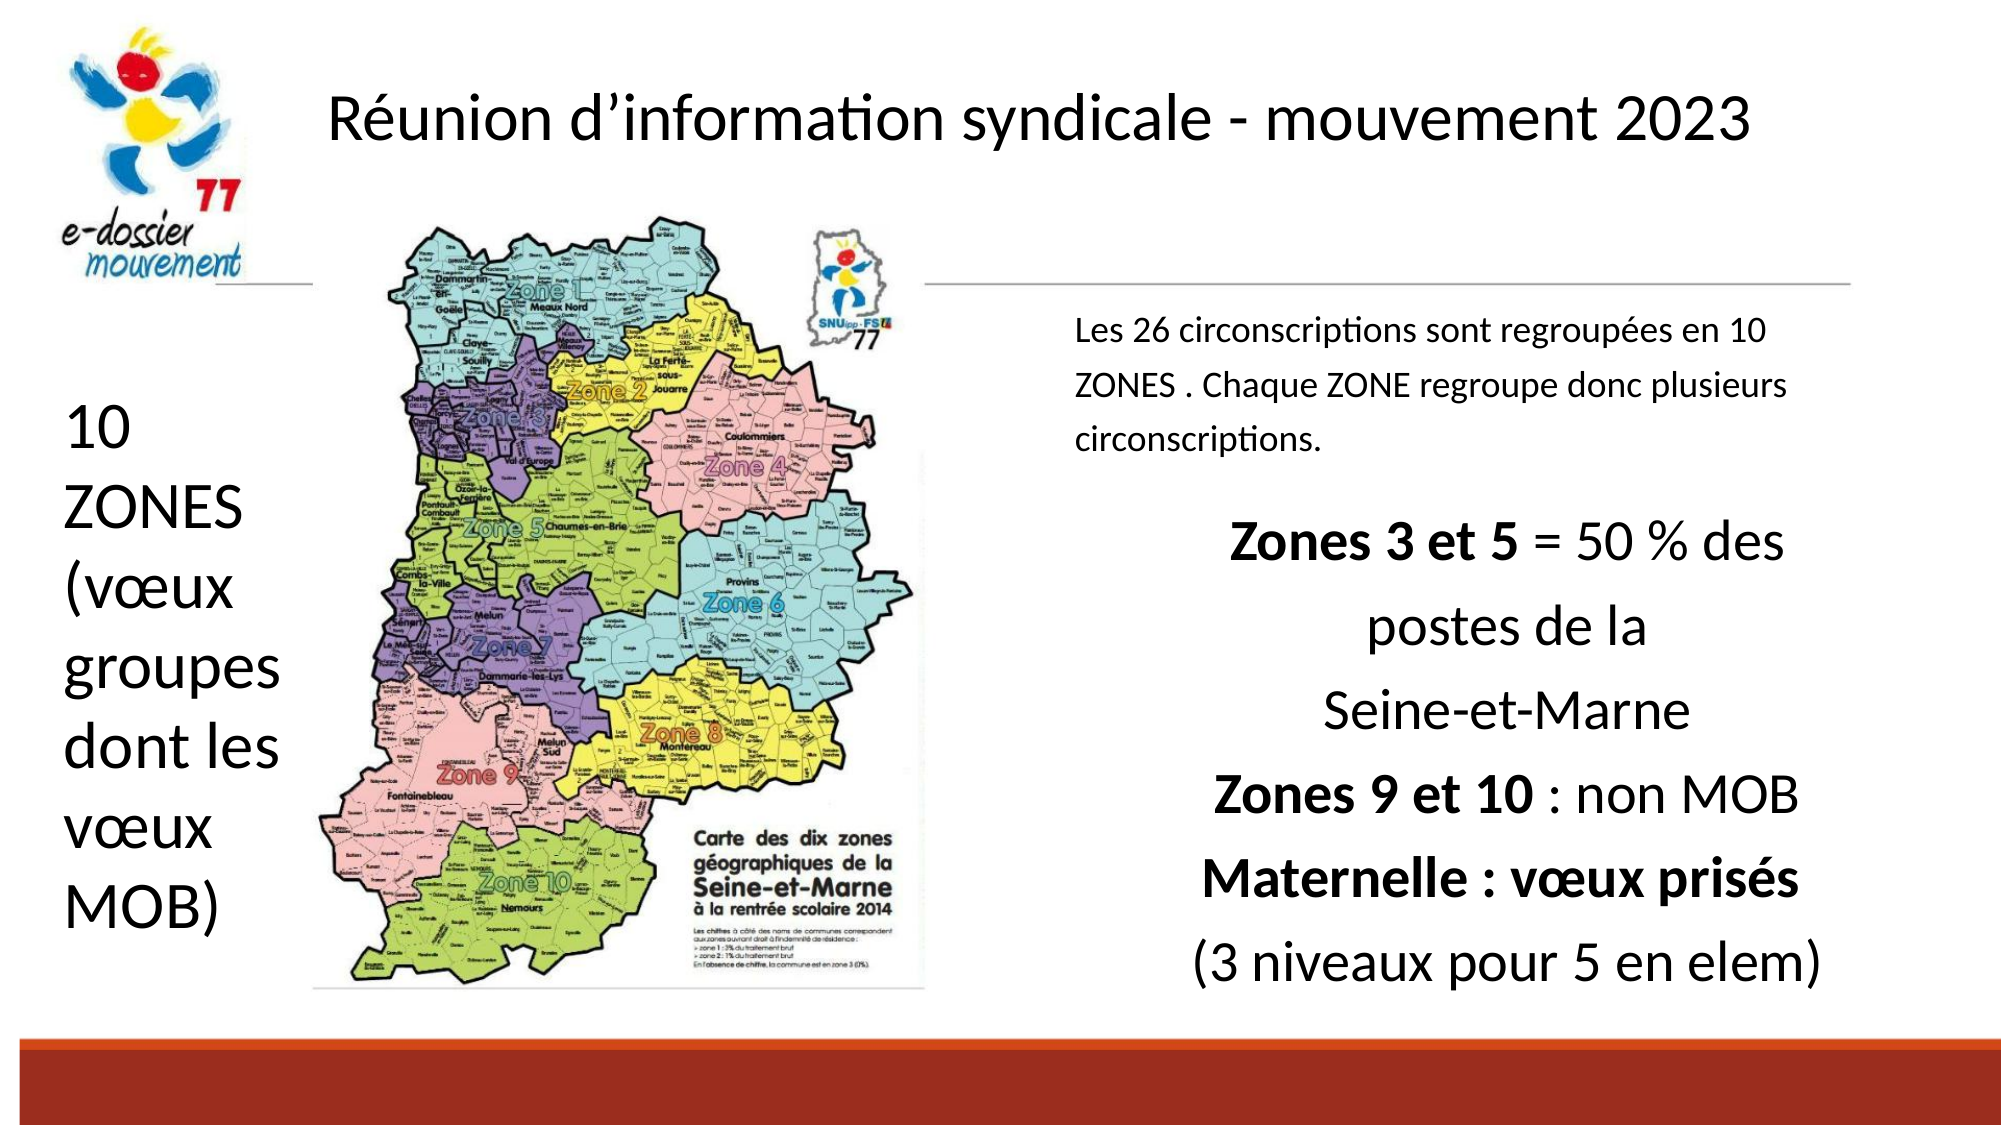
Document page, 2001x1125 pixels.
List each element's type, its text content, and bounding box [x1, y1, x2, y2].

text_box Zones 3 et 5 = 50 % des postes de la Seine-et-Marne Zones 9 et 10 : non MOB Maternelle : vœux prisés (3 niveaux pour 5 en elem) [1168, 486, 1847, 994]
text_box [19, 0, 2000, 1125]
text_box 10 ZONES (vœux groupes dont les vœux MOB) [49, 374, 328, 950]
text_box Réunion d’information syndicale - mouvement 2023 [327, 55, 1849, 154]
text_box Les 26 circonscriptions sont regroupées en 10 ZONES . Chaque ZONE regroupe donc plusieurs circonscriptions. [1074, 295, 1819, 460]
